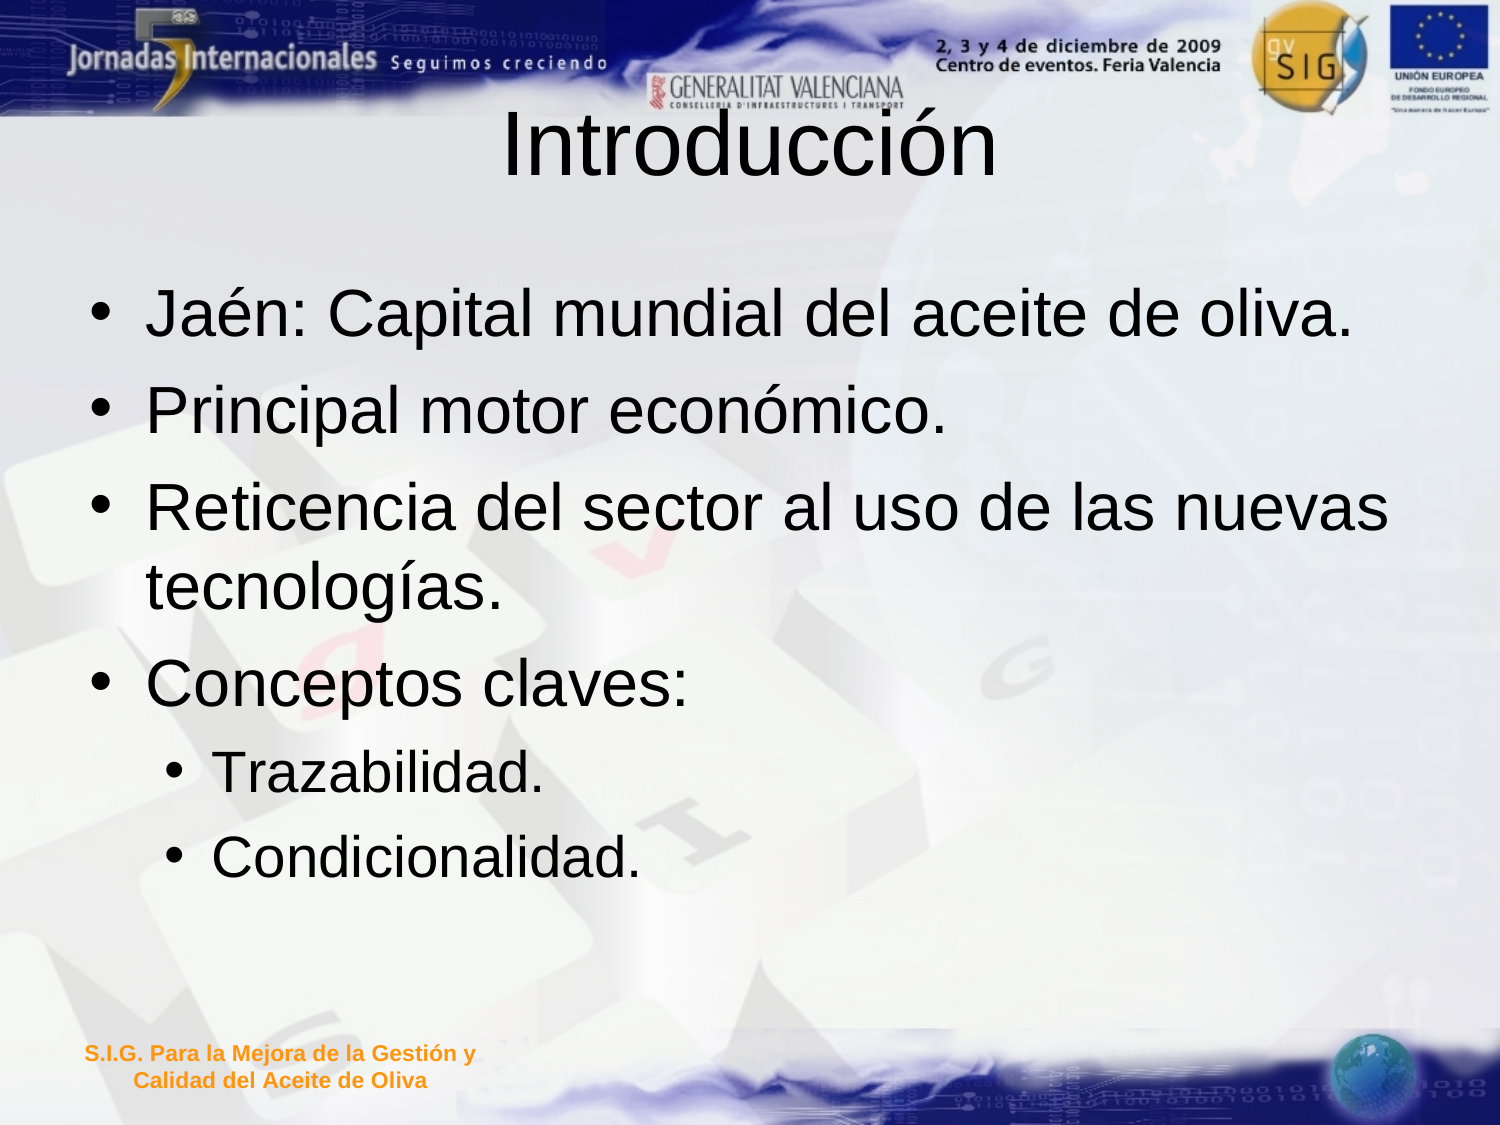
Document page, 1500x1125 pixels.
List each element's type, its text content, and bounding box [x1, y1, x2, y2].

list Jaén: Capital mundial del aceite de oliva. Principal motor económico. Reticencia del sector al uso de las nuevas tecnologías. Conceptos claves: Trazabilidad. Condicionalidad. [75, 262, 1426, 1006]
title S.I.G. Para la Mejora de la Gestión y Calidad del Aceite de Oliva [59, 1003, 502, 1125]
title Introducción [75, 45, 1426, 233]
picture [0, 0, 1500, 1125]
